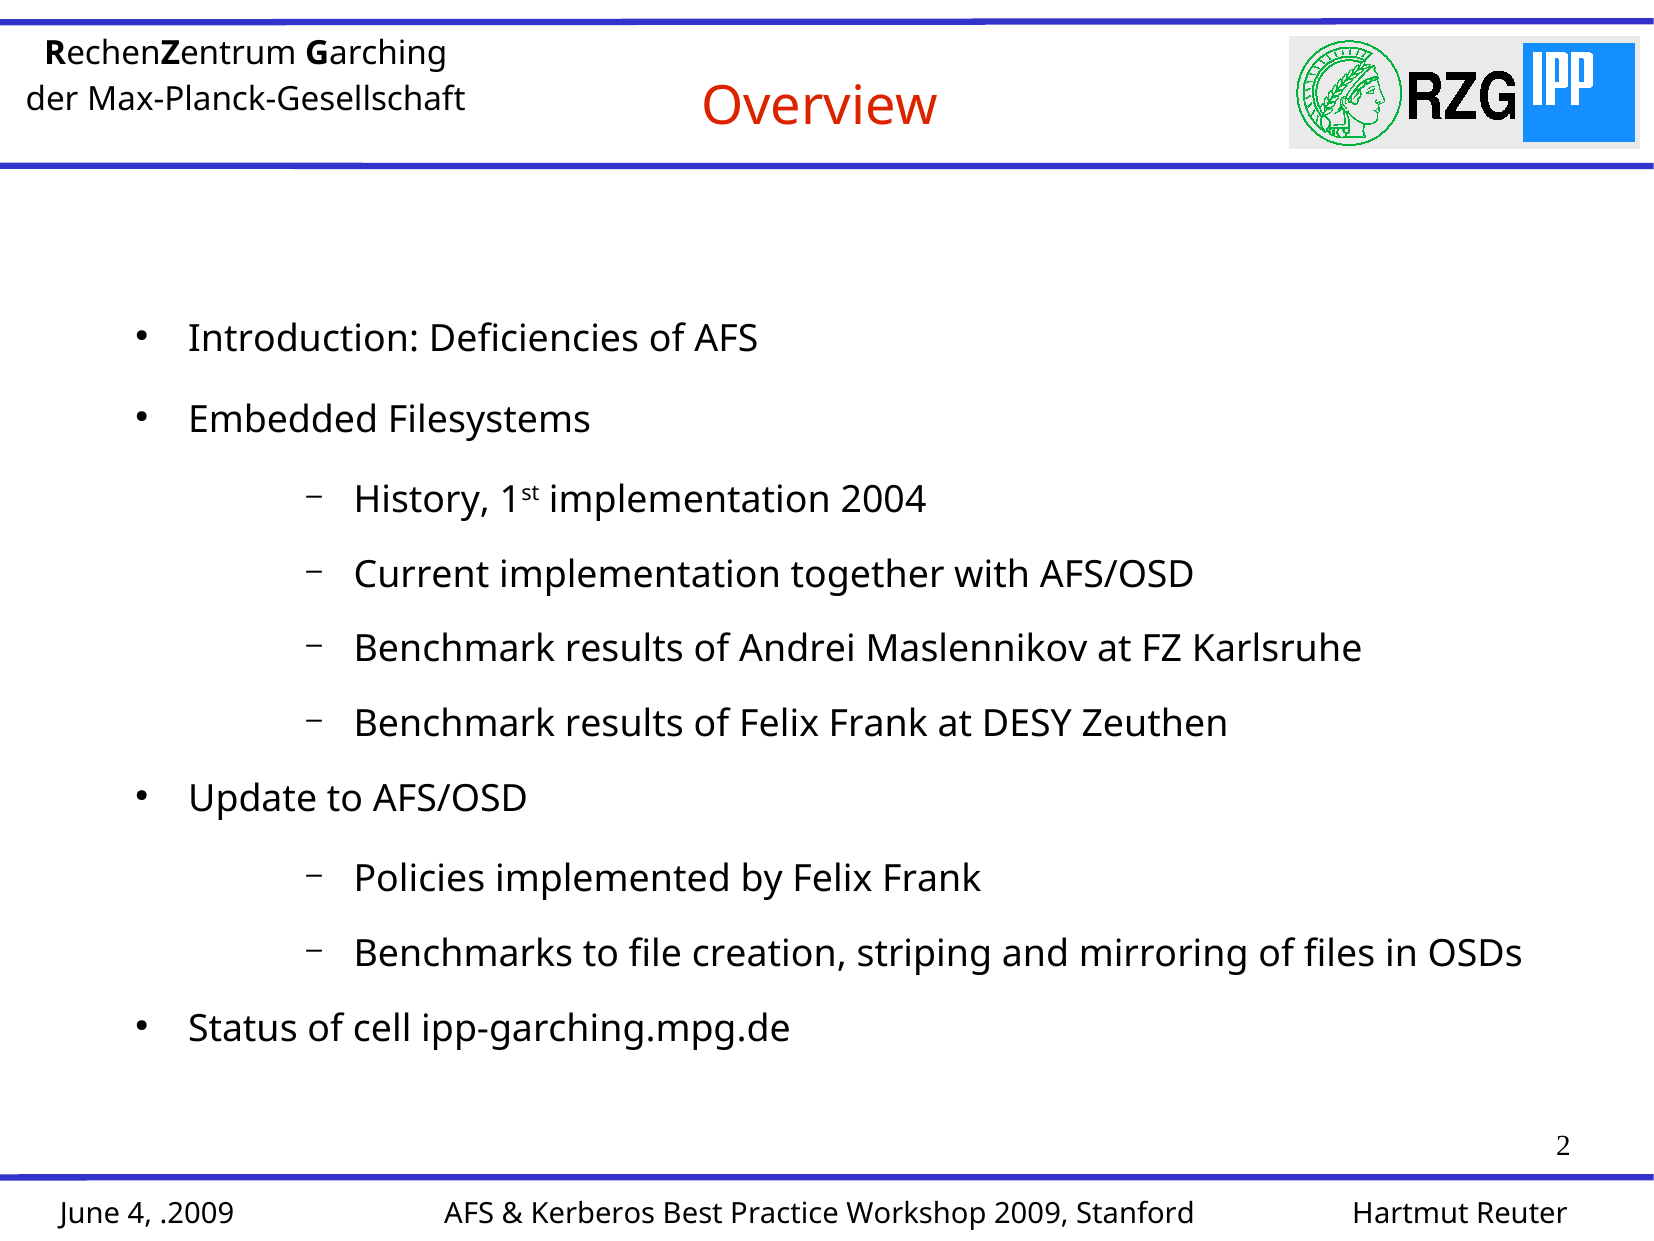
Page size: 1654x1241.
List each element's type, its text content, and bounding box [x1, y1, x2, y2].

list Introduction: Deficiencies of AFS Embedded Filesystems History, 1st implementation 2004 Current implementation together with AFS/OSD Benchmark results of Andrei Maslennikov at FZ Karlsruhe Benchmark results of Felix Frank at DESY Zeuthen Update to AFS/OSD Policies implemented by Felix Frank Benchmarks to file creation, striping and mirroring of files in OSDs Status of cell ipp-garching.mpg.de [102, 258, 1654, 1241]
text_box Overview [0, 58, 1654, 184]
picture [1289, 36, 1640, 58]
